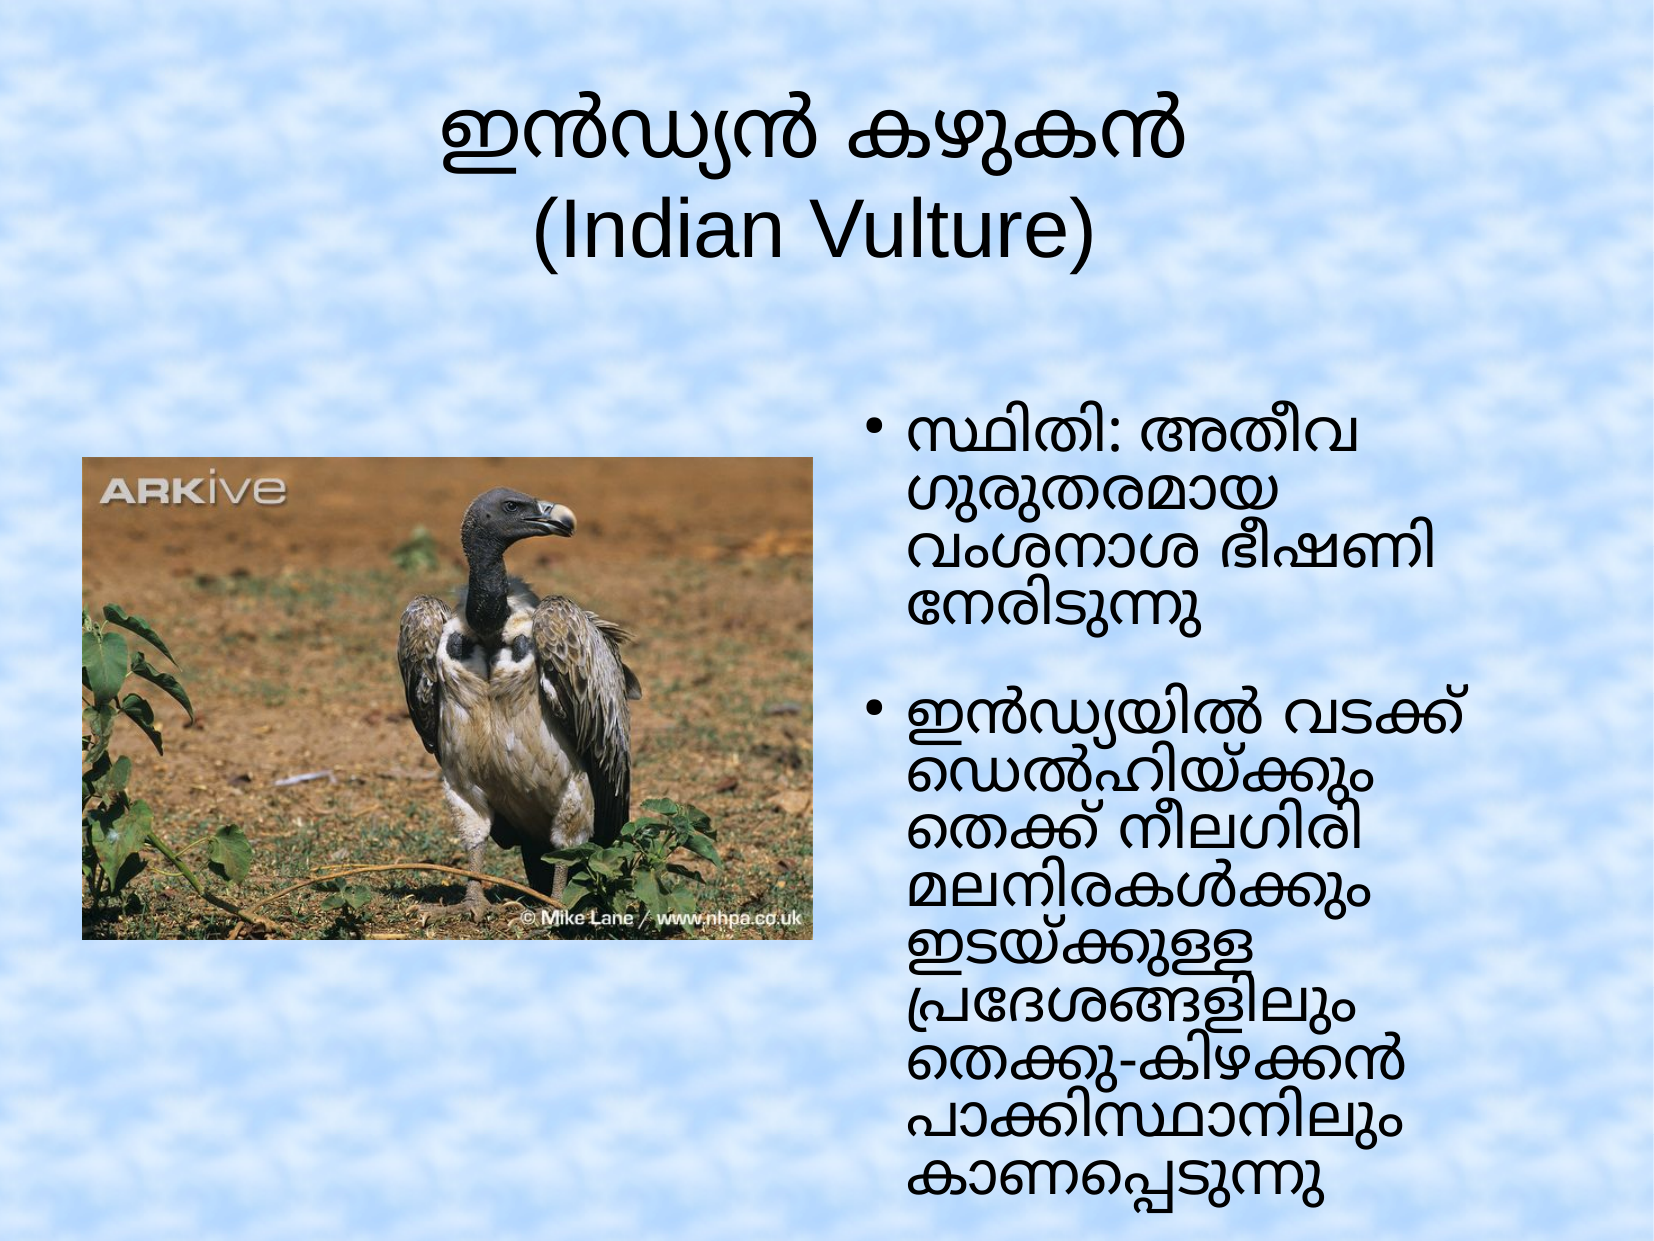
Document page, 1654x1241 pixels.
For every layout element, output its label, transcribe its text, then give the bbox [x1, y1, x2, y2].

title ഇന്‍ഡ്യന്‍ കഴുകന്‍ (Indian Vulture) [82, 0, 1571, 348]
picture [0, 0, 1654, 1241]
list സ്ഥിതി: അതീവ ഗുരുതരമായ വംശനാശ ഭീഷണി നേരിടുന്നു ഇന്‍ഡ്യയില്‍ വടക്ക് ഡെല്‍ഹിയ്ക്കും തെക്ക് നീലഗിരി മലനിരകള്‍ക്കും ഇടയ്ക്കുള്ള പ്രദേശങ്ങളിലും തെക്കു-കിഴക്കന്‍ പാക്കിസ്ഥാനിലും കാണപ്പെടുന്നു [834, 398, 1565, 1217]
